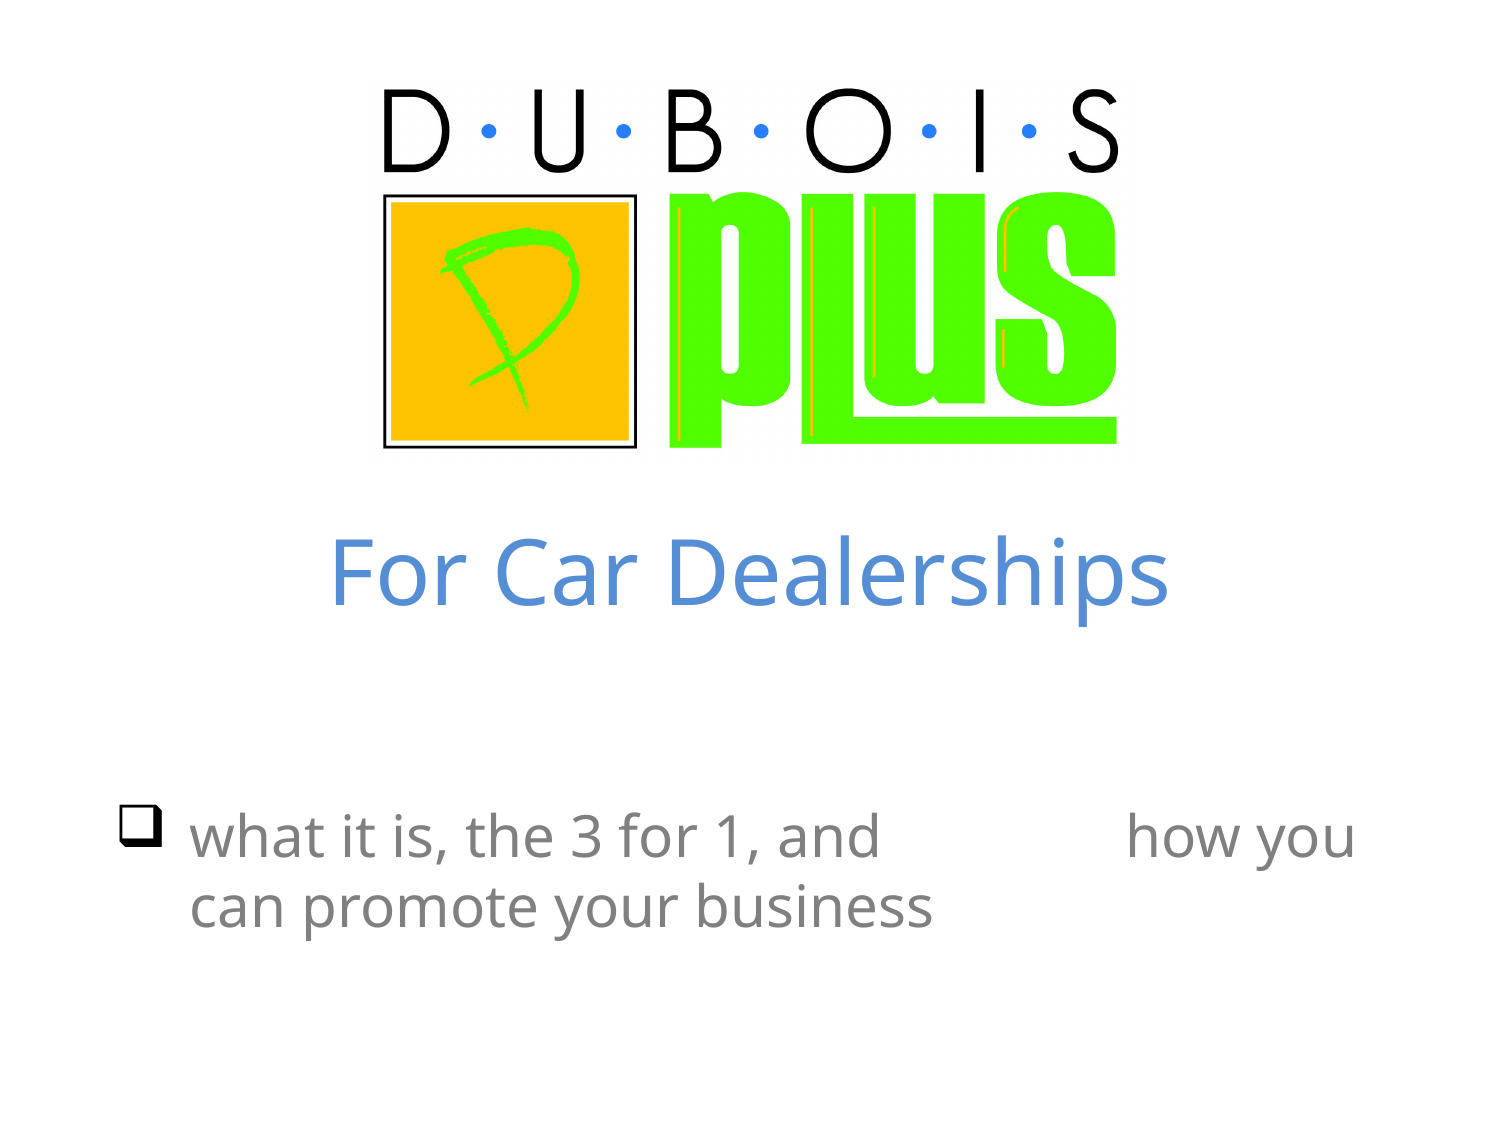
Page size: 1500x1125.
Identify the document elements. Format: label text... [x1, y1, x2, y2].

title For Car Dealerships [75, 474, 1425, 663]
text_box what it is, the 3 for 1, and how you can promote your business [99, 774, 1450, 963]
picture [362, 74, 1138, 463]
